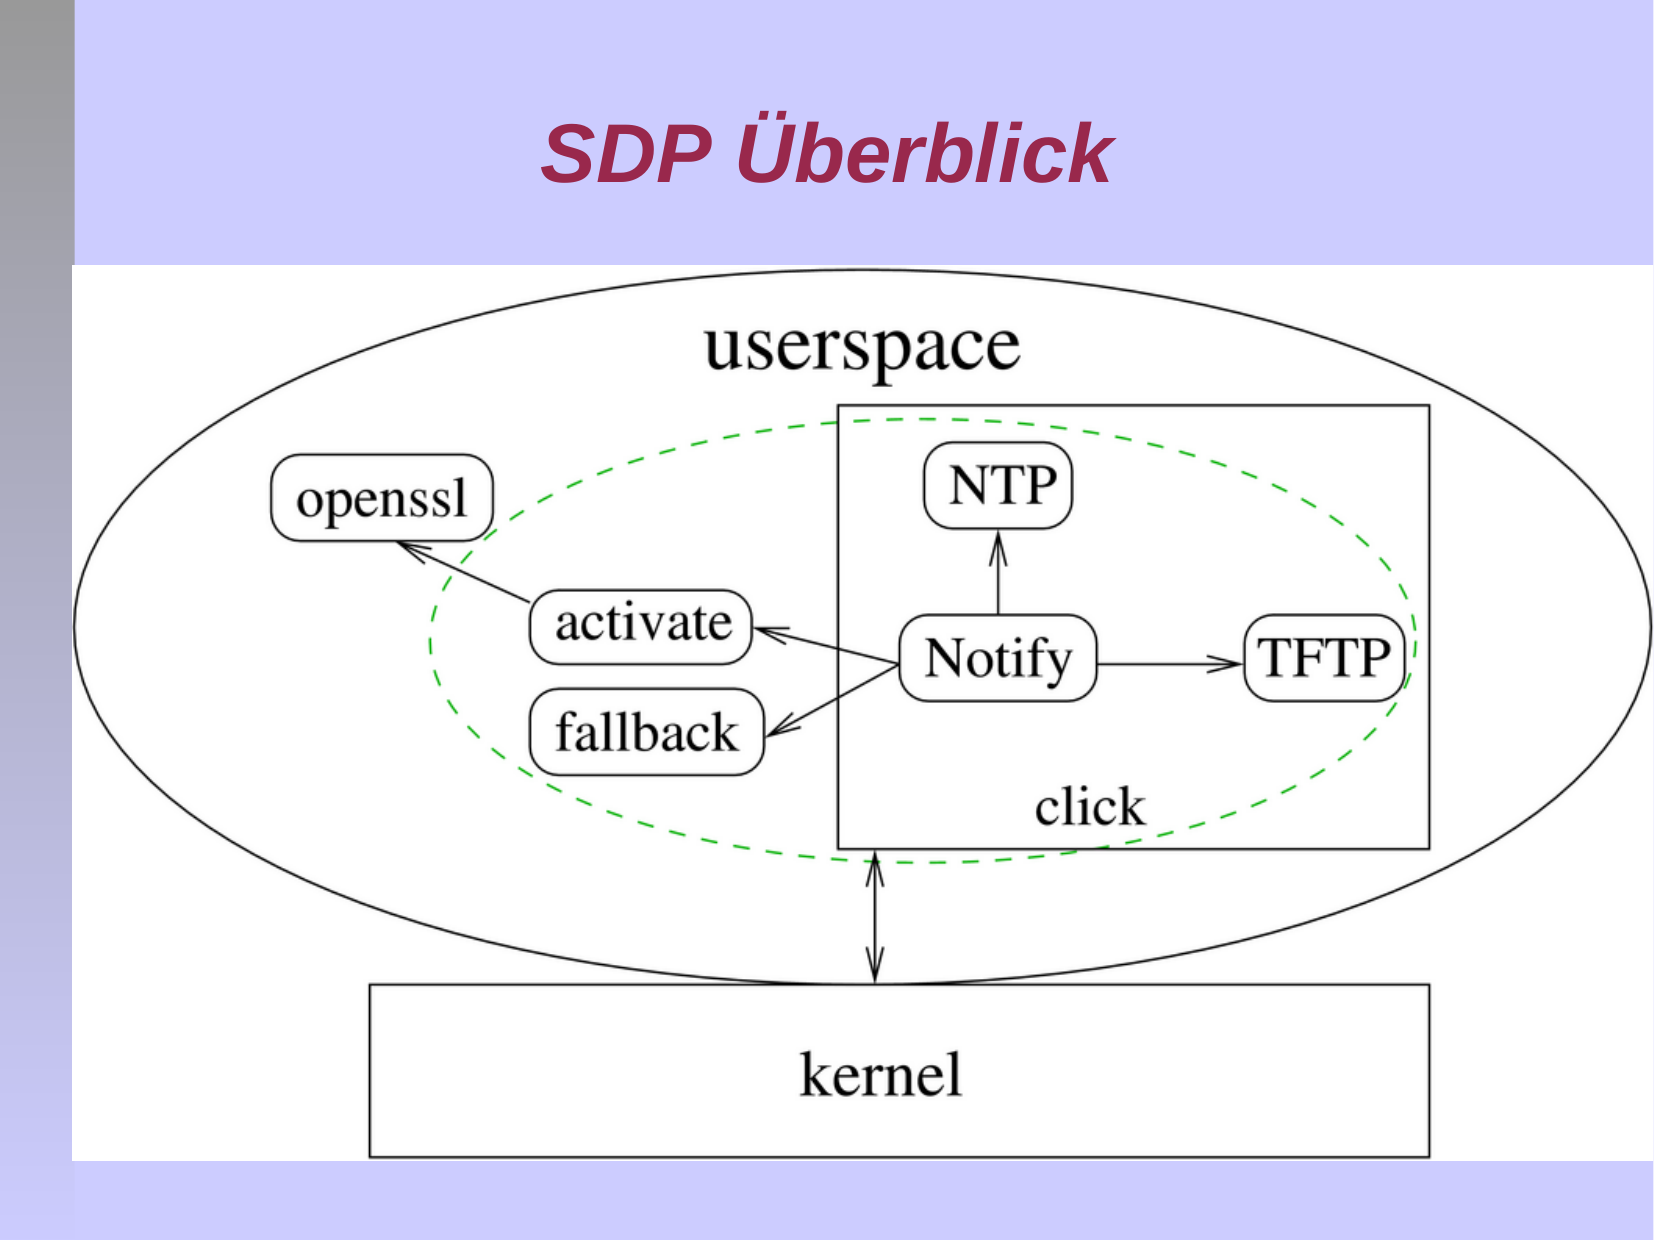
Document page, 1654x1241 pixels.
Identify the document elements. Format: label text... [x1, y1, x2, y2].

title SDP Überblick [121, 49, 1534, 257]
picture [72, 265, 1654, 1161]
